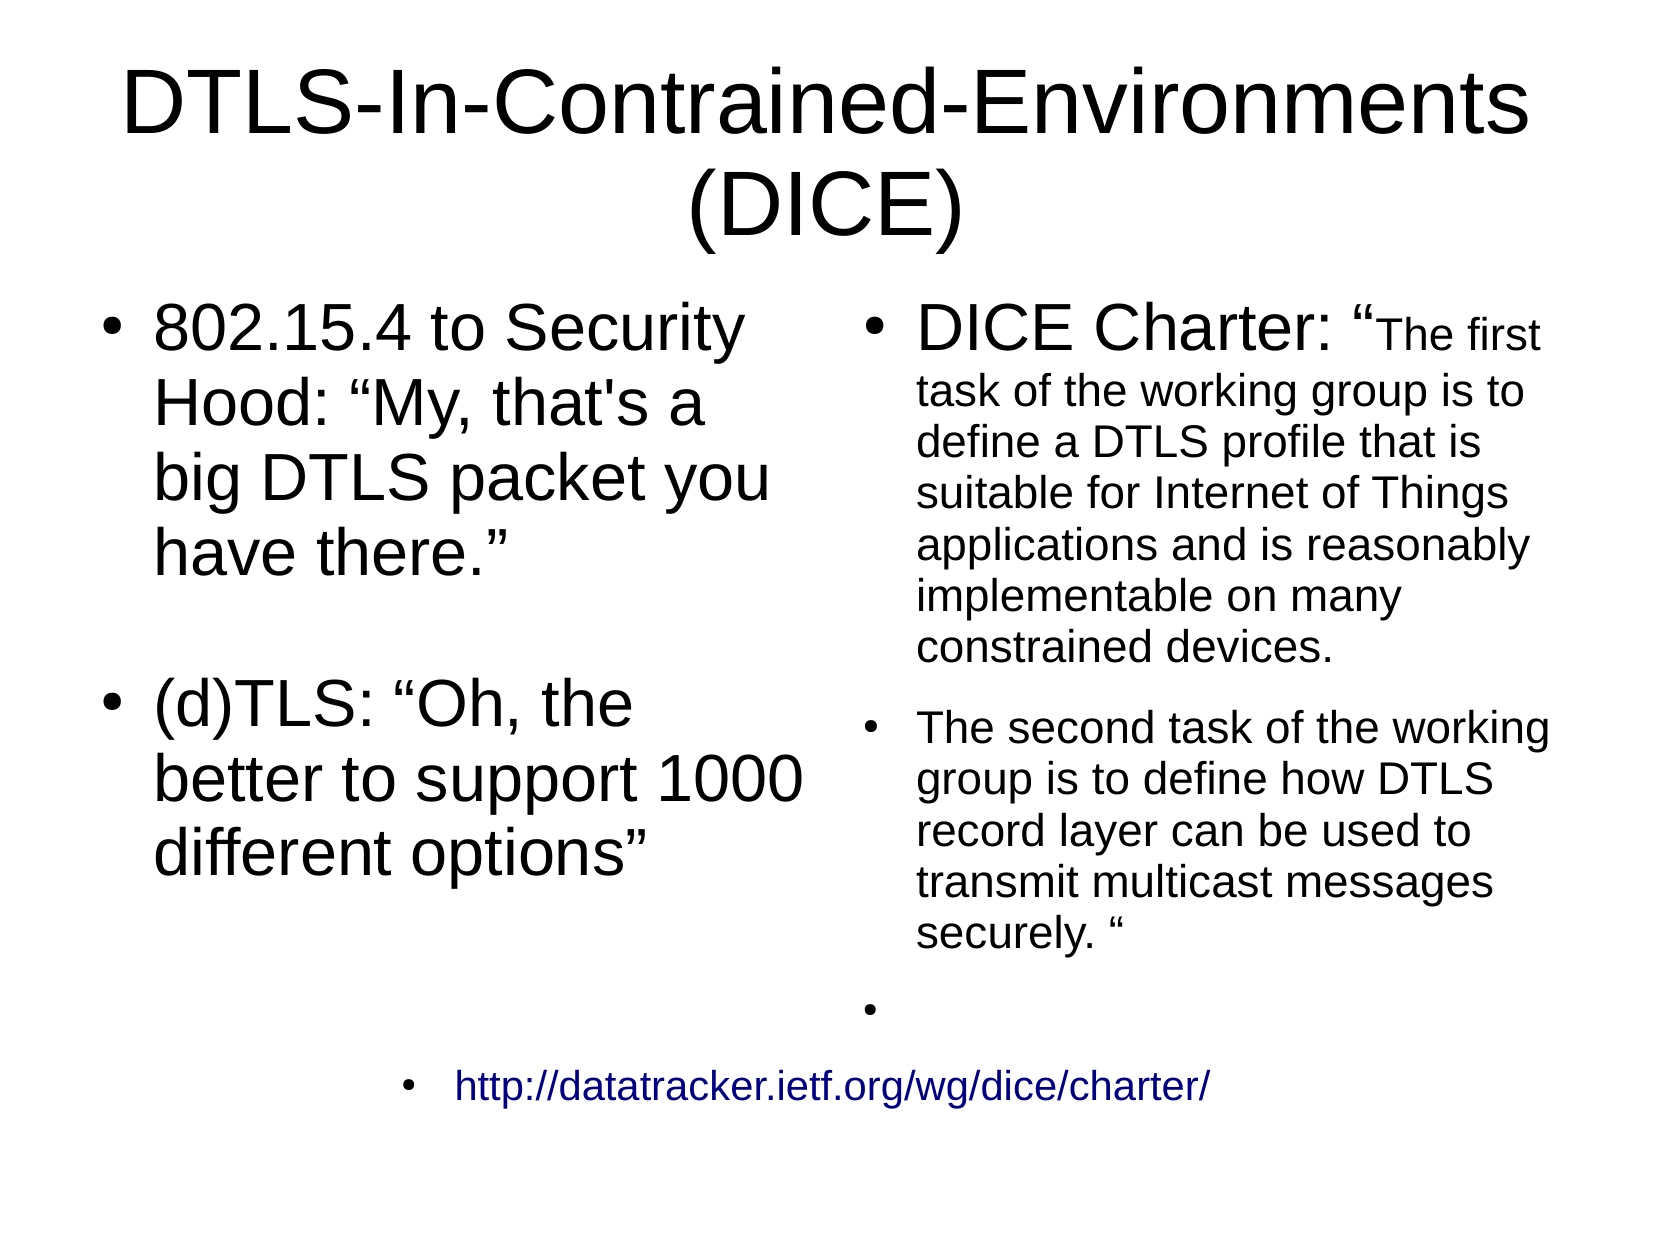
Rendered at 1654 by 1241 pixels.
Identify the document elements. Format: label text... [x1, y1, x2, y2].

list DICE Charter: “The first task of the working group is to define a DTLS profile that is suitable for Internet of Things applications and is reasonably implementable on many constrained devices. The second task of the working group is to define how DTLS record layer can be used to transmit multicast messages securely. “ [845, 290, 1572, 1035]
text_box http://datatracker.ietf.org/wg/dice/charter/ [383, 1062, 1241, 1110]
list 802.15.4 to Security Hood: “My, that's a big DTLS packet you have there.” [82, 290, 809, 634]
list (d)TLS: “Oh, the better to support 1000 different options” [82, 665, 809, 1009]
title DTLS-In-Contrained-Environments (DICE) [82, 49, 1571, 257]
